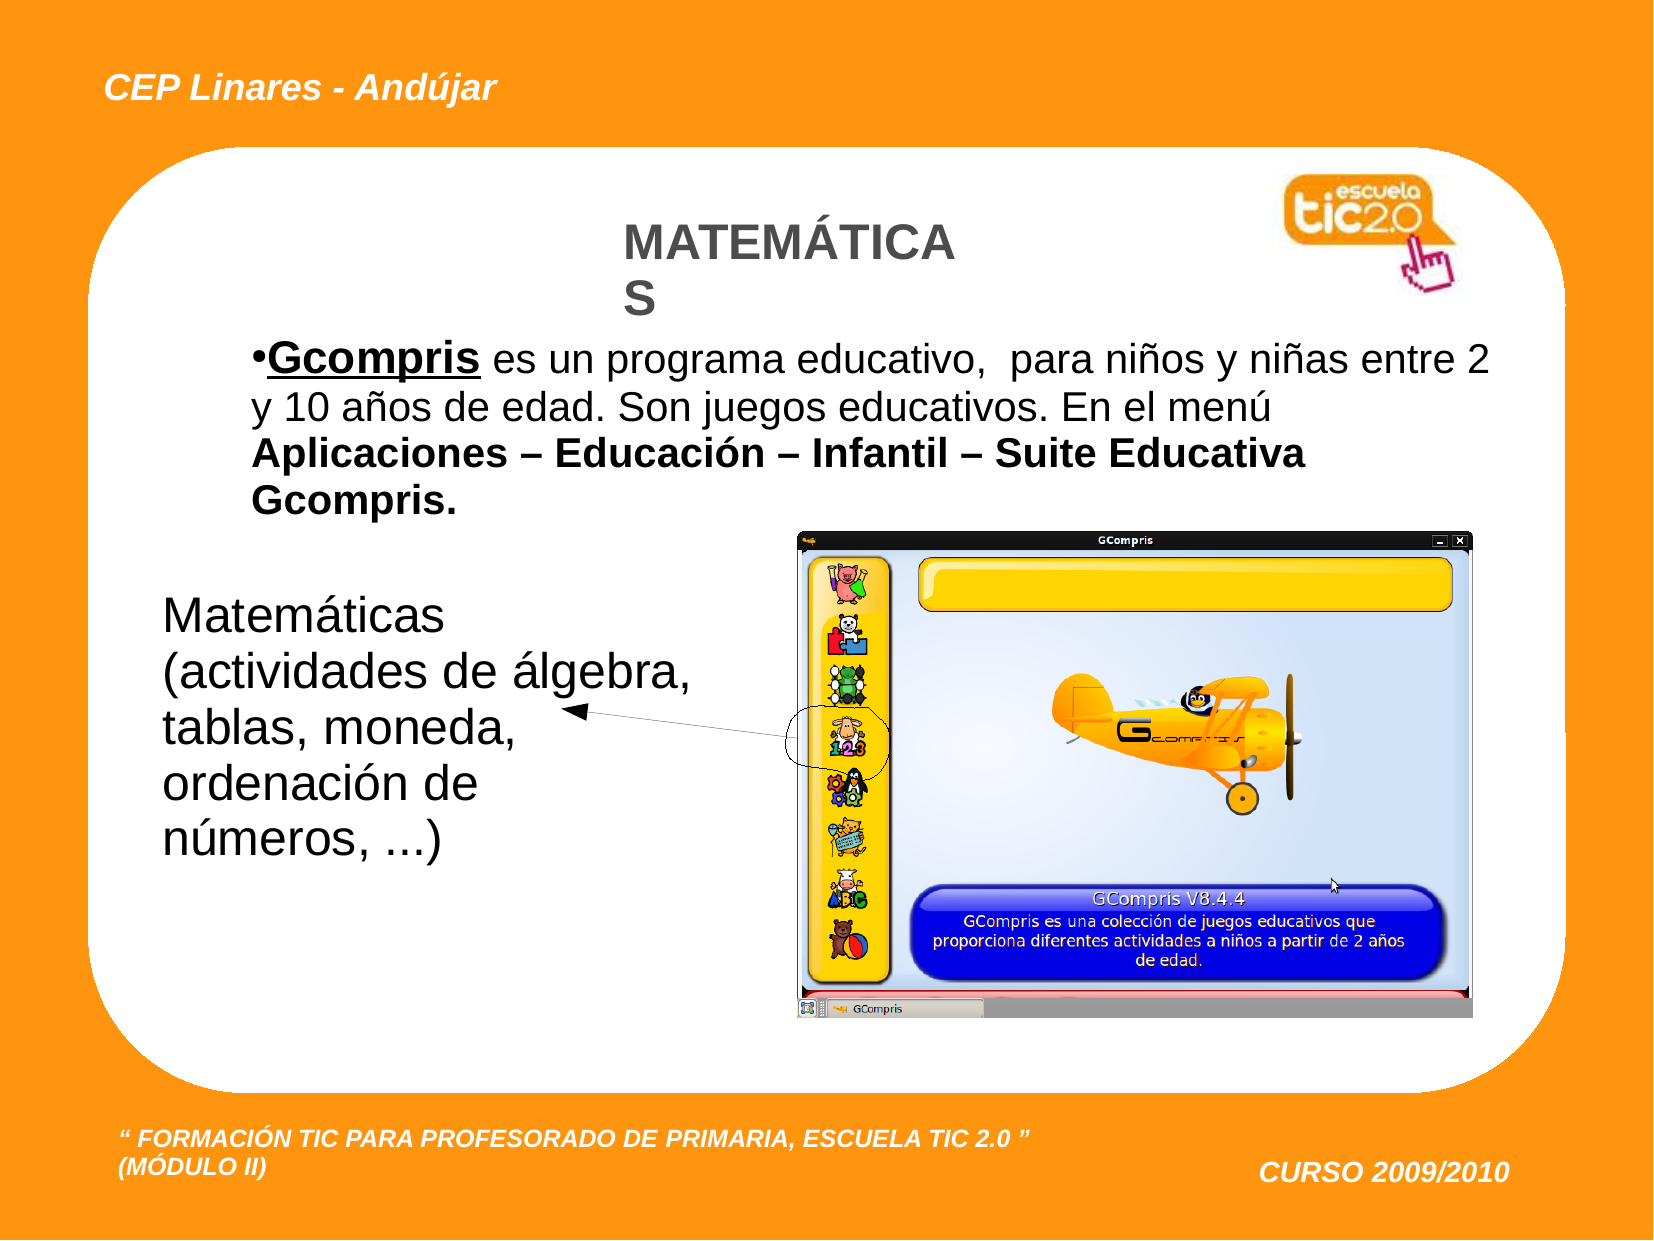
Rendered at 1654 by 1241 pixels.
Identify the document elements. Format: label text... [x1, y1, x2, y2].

text_box Matemáticas (actividades de álgebra, tablas, moneda, ordenación de números, ...) [147, 580, 709, 945]
text_box Gcompris es un programa educativo, para niños y niñas entre 2 y 10 años de edad. Son juegos educativos. En el menú Aplicaciones – Educación – Infantil – Suite Educativa Gcompris. [236, 324, 1506, 534]
picture [797, 531, 1473, 1019]
text_box MATEMÁTICAS [609, 206, 1004, 279]
picture [1272, 174, 1463, 296]
